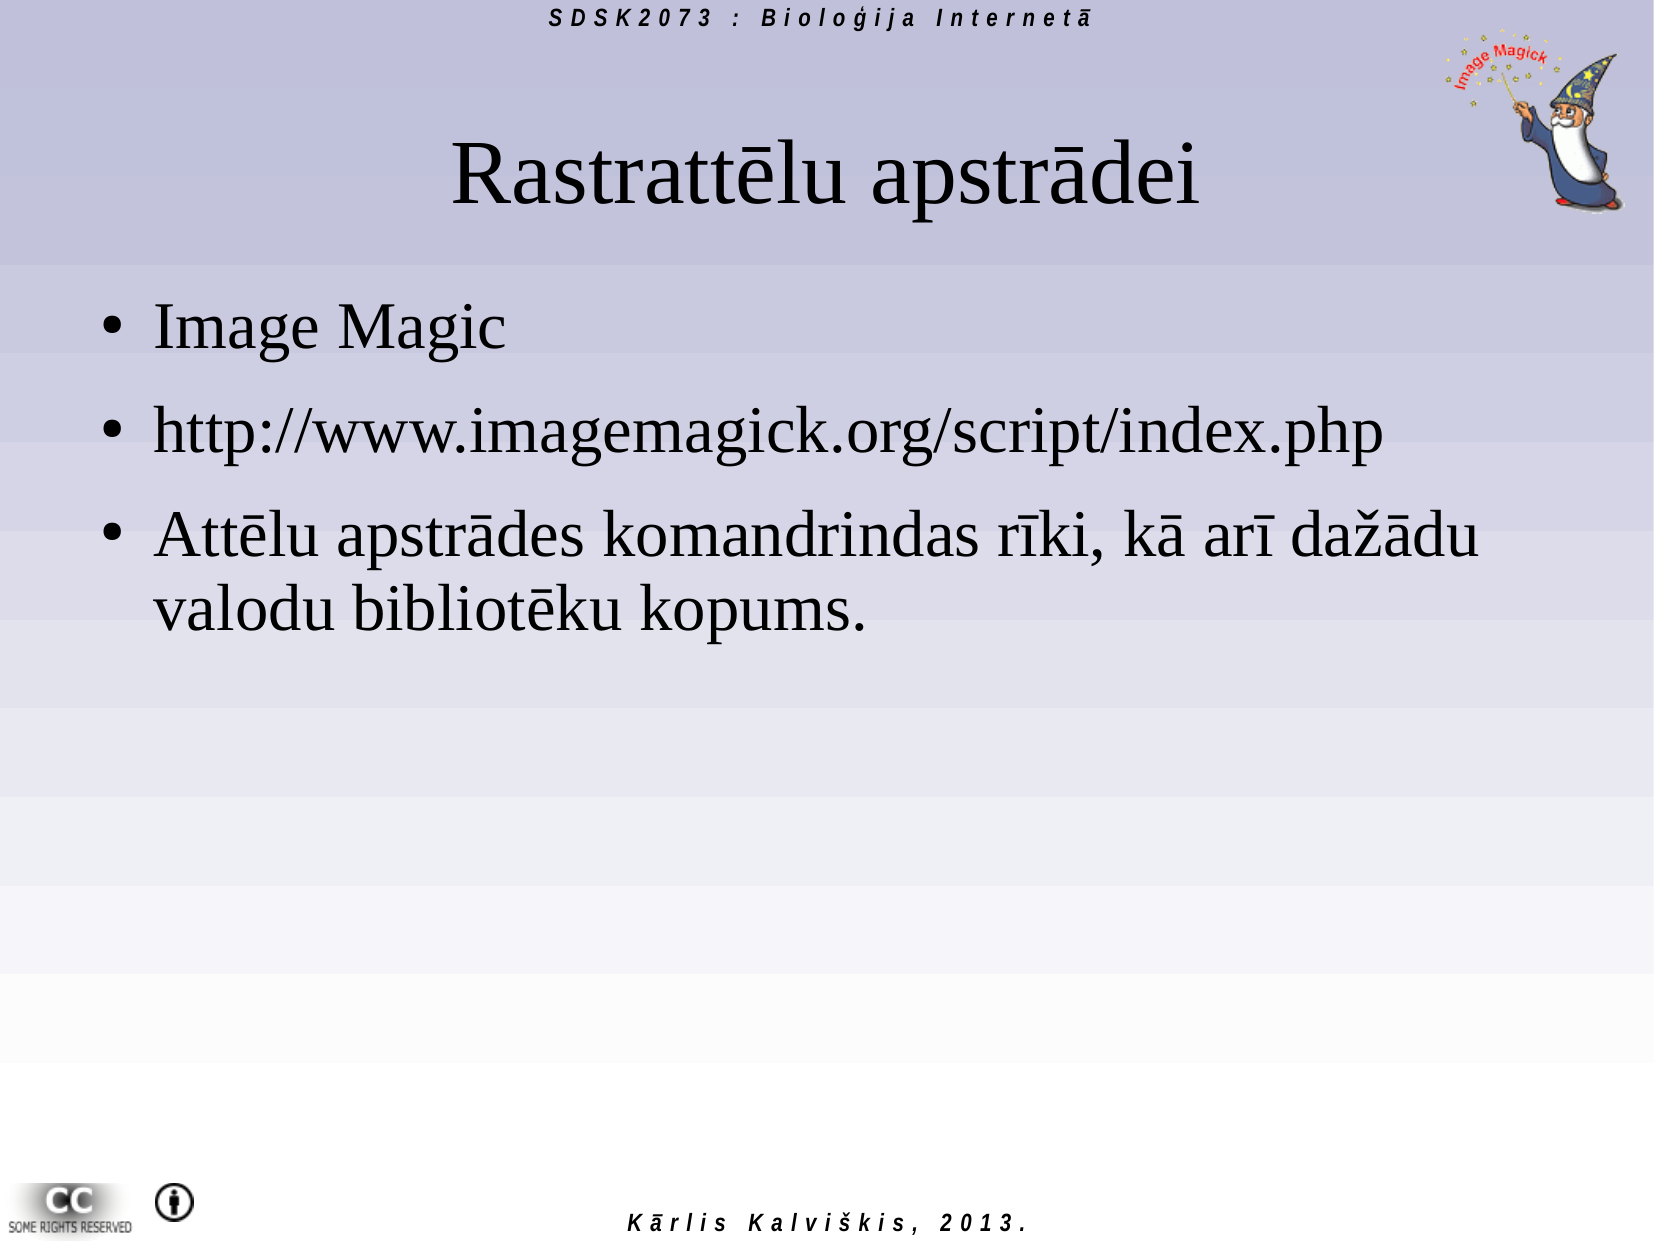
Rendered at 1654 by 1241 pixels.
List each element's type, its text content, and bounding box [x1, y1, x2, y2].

list Image Magic http://www.imagemagick.org/script/index.php Attēlu apstrādes komandrindas rīki, kā arī dažādu valodu bibliotēku kopums. [82, 289, 1571, 1113]
picture [0, 0, 1654, 1241]
title Rastrattēlu apstrādei [29, 49, 1625, 296]
